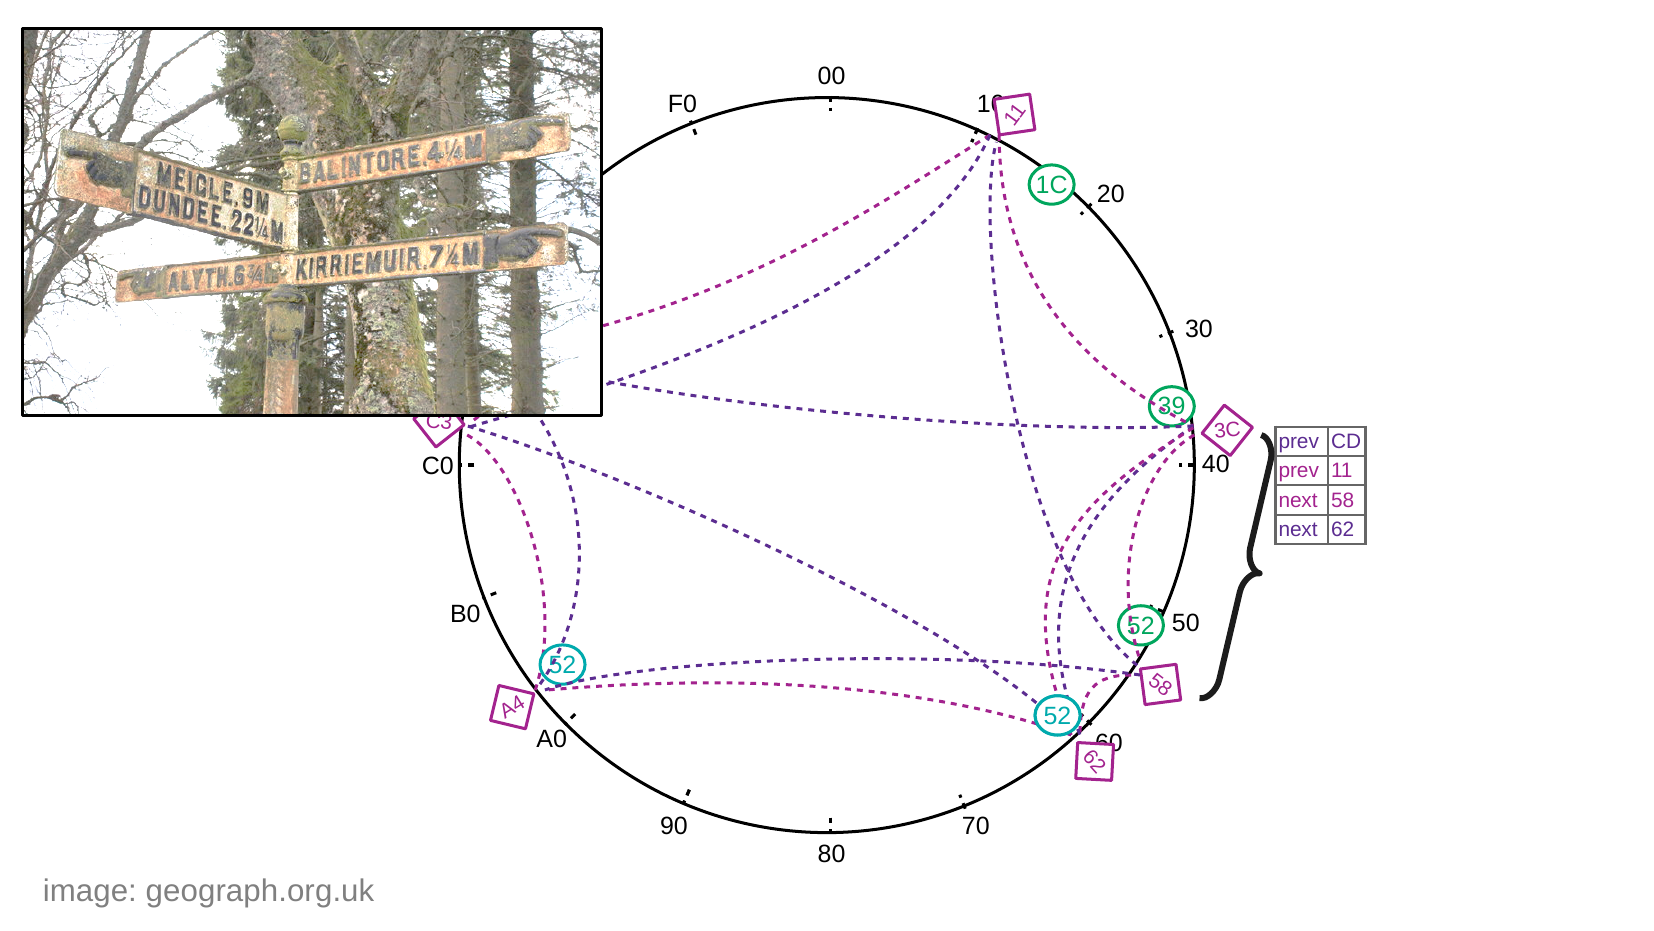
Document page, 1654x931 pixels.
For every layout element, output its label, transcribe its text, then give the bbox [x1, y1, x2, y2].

text_box 10 [976, 90, 1006, 119]
picture [24, 30, 601, 415]
text_box 80 [817, 840, 846, 869]
text_box 62 [1075, 742, 1114, 781]
text_box 40 [1201, 450, 1231, 479]
table_cell 62 [1329, 516, 1364, 543]
table_cell 11 [1329, 457, 1364, 484]
text_box 58 [1140, 664, 1181, 705]
table_cell next [1277, 486, 1327, 514]
text_box 70 [961, 811, 991, 841]
text_box 39 [1149, 386, 1195, 426]
text_box 50 [1171, 609, 1201, 638]
table_header CD [1329, 428, 1364, 455]
text_box 90 [660, 811, 689, 841]
text_box F0 [667, 90, 698, 119]
text_box B0 [450, 600, 481, 629]
text_box 20 [1096, 180, 1126, 209]
table_cell prev [1277, 457, 1327, 484]
text_box 00 [817, 61, 846, 91]
text_box 3C [1202, 405, 1253, 456]
text_box C0 [421, 451, 455, 481]
text_box 60 [1095, 729, 1124, 758]
text_box 52 [540, 644, 586, 685]
text_box 11 [994, 94, 1035, 135]
text_box image: geograph.org.uk [28, 865, 391, 916]
text_box C3 [413, 417, 465, 447]
text_box A0 [536, 724, 568, 753]
text_box 30 [1185, 315, 1214, 344]
text_box 52 [1035, 695, 1081, 736]
table_header prev [1277, 428, 1327, 455]
table_cell next [1277, 516, 1327, 543]
text_box A4 [490, 685, 534, 729]
text_box 52 [1118, 605, 1164, 645]
table_cell 58 [1329, 486, 1364, 514]
text_box 1C [1029, 164, 1075, 205]
